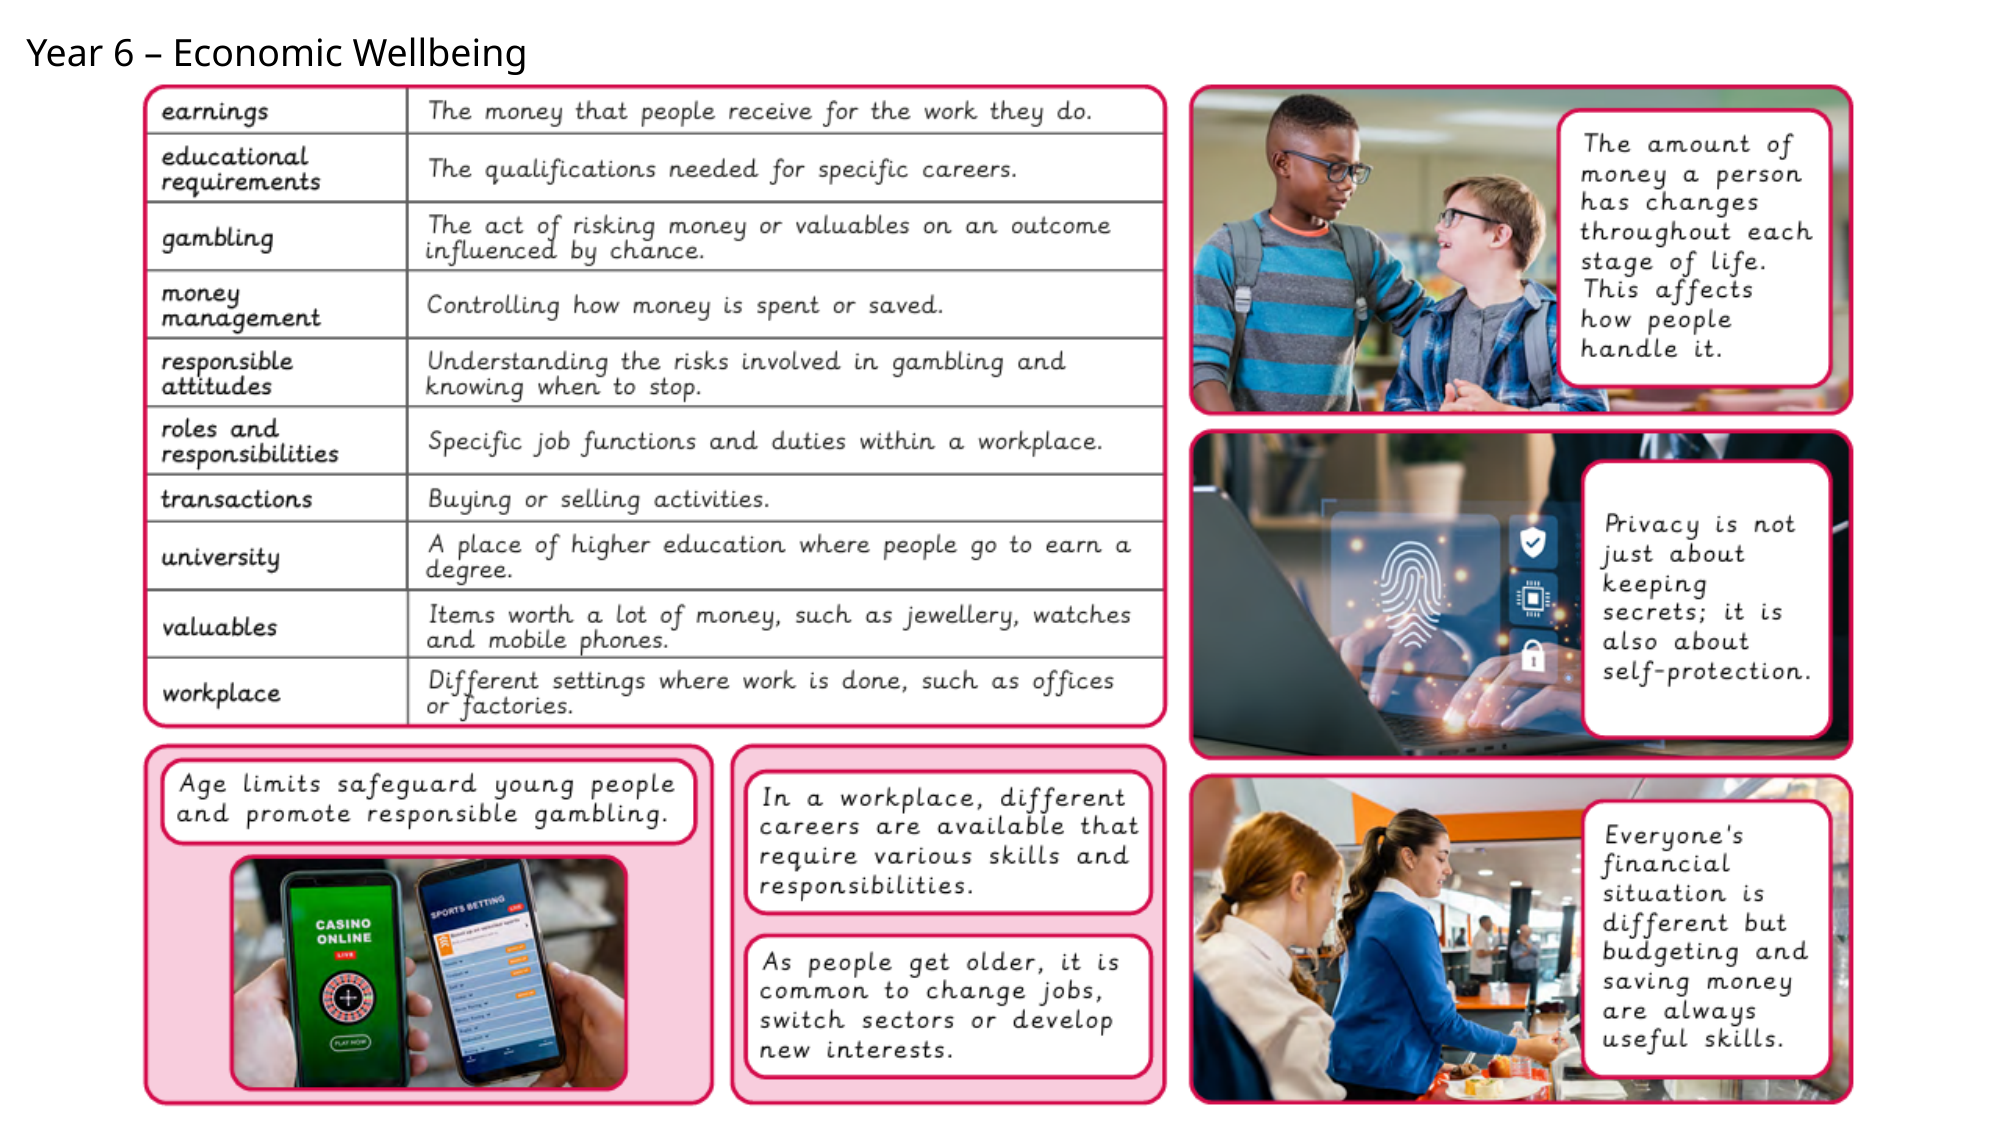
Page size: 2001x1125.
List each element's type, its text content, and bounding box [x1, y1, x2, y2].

picture [137, 77, 1863, 1111]
title Year 6 – Economic Wellbeing [11, 14, 689, 94]
